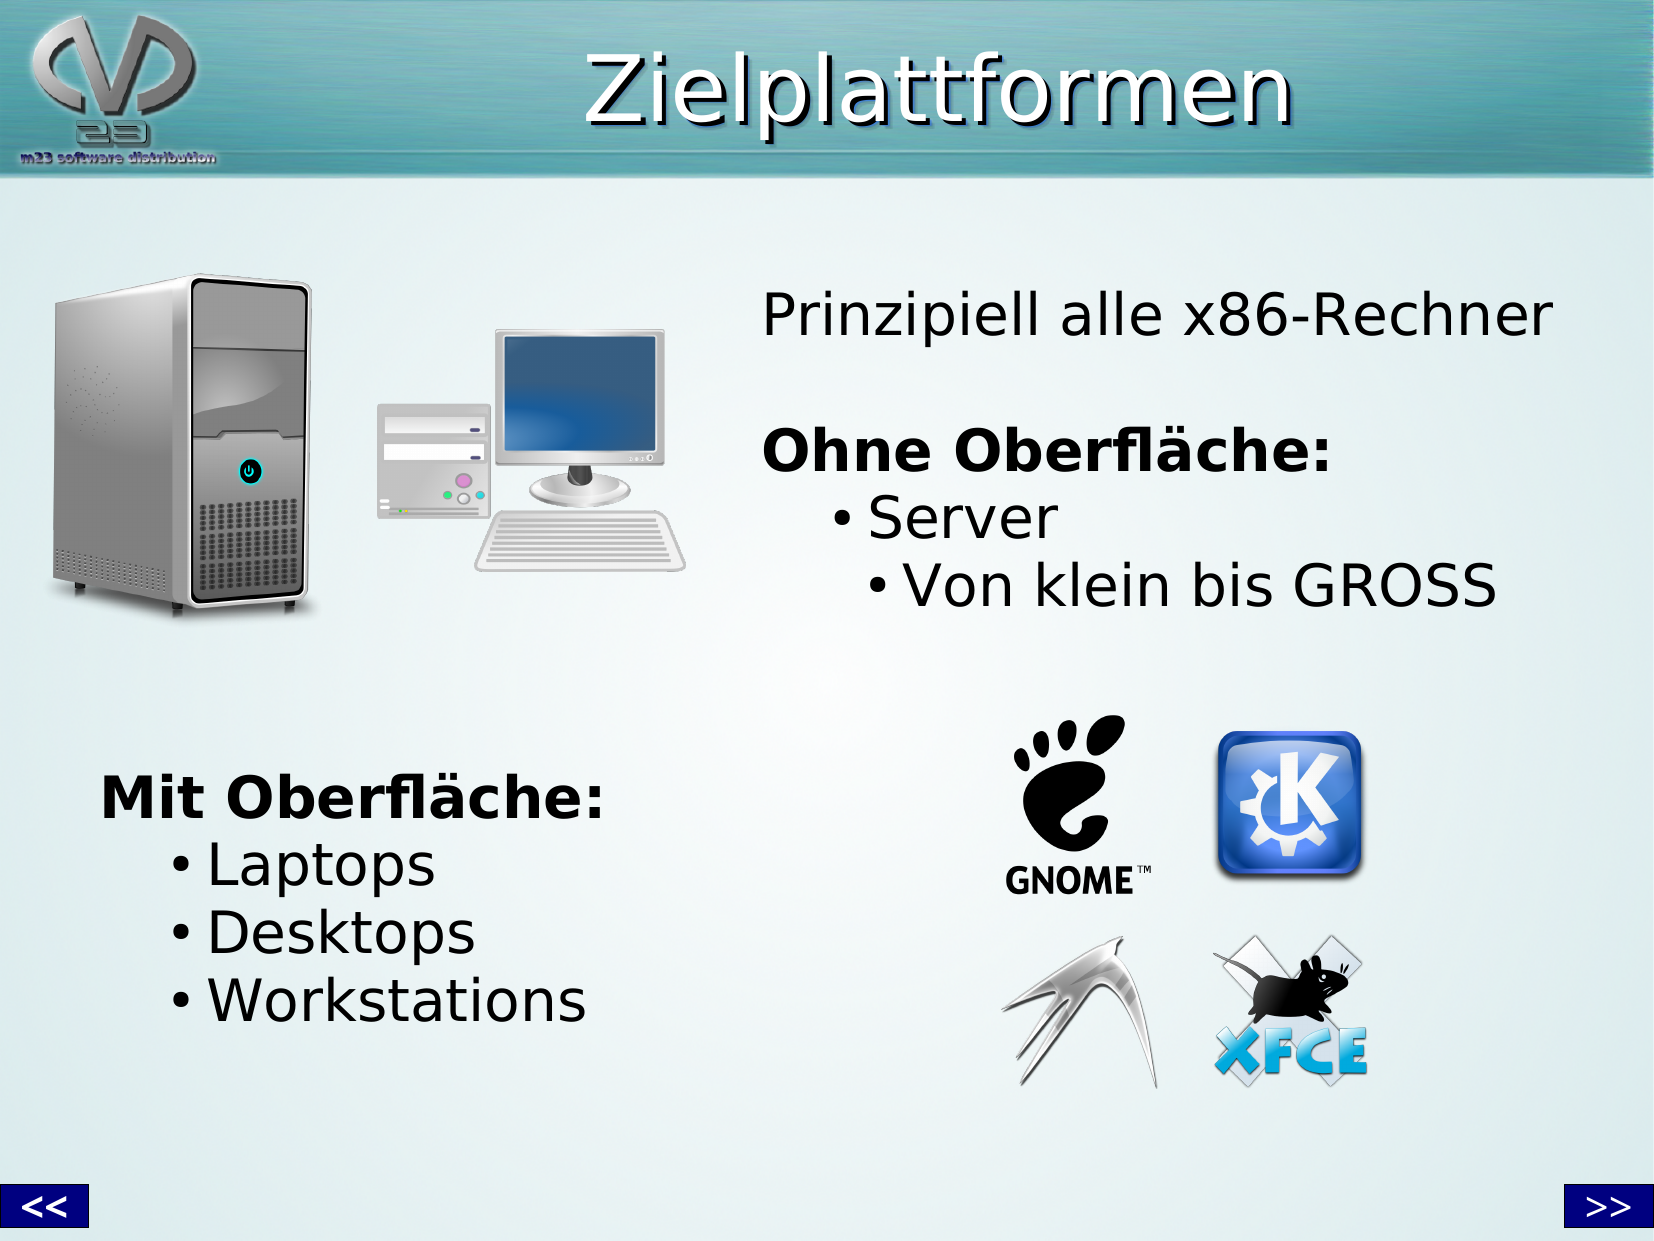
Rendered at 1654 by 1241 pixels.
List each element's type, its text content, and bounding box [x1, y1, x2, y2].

text_box Mit Oberfläche: Laptops Desktops Workstations [99, 764, 621, 1036]
picture [0, 0, 1654, 1241]
text_box Prinzipiell alle x86-Rechner Ohne Oberfläche: Server Von klein bis GROSS [761, 281, 1607, 621]
title Zielplattformen [224, 2, 1654, 178]
